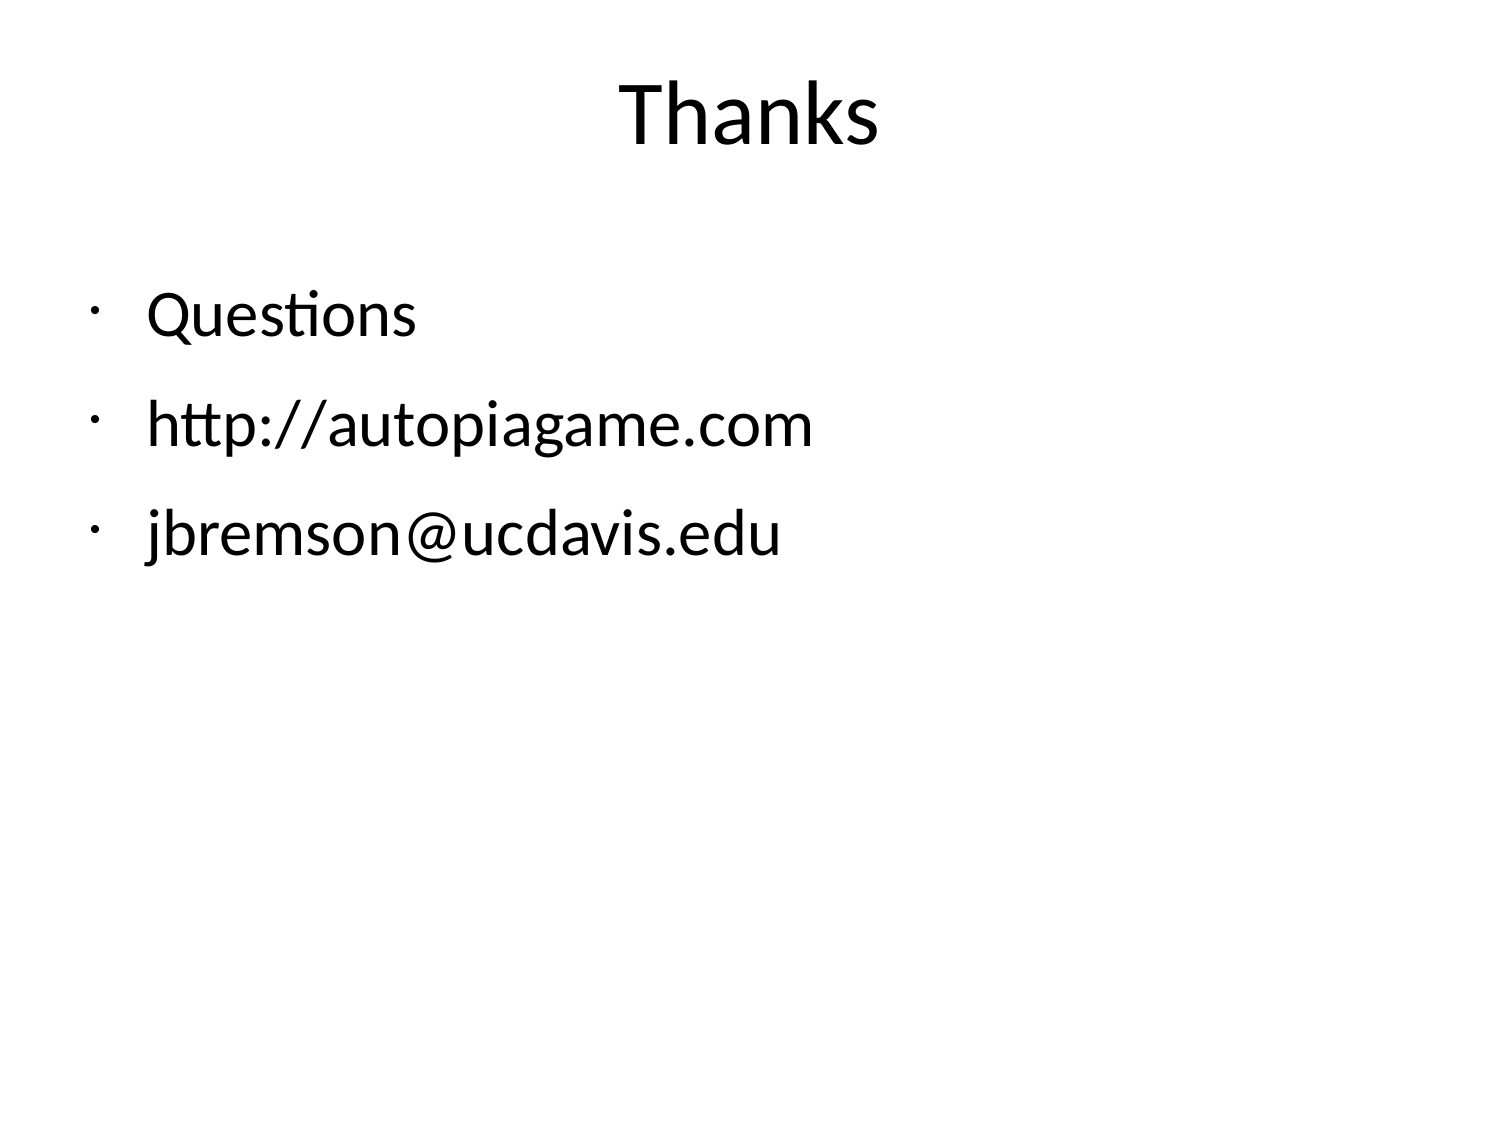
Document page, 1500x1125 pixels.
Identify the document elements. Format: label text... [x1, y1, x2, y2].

list Questions http://autopiagame.com jbremson@ucdavis.edu [75, 262, 1425, 1005]
title Thanks [75, 45, 1425, 233]
